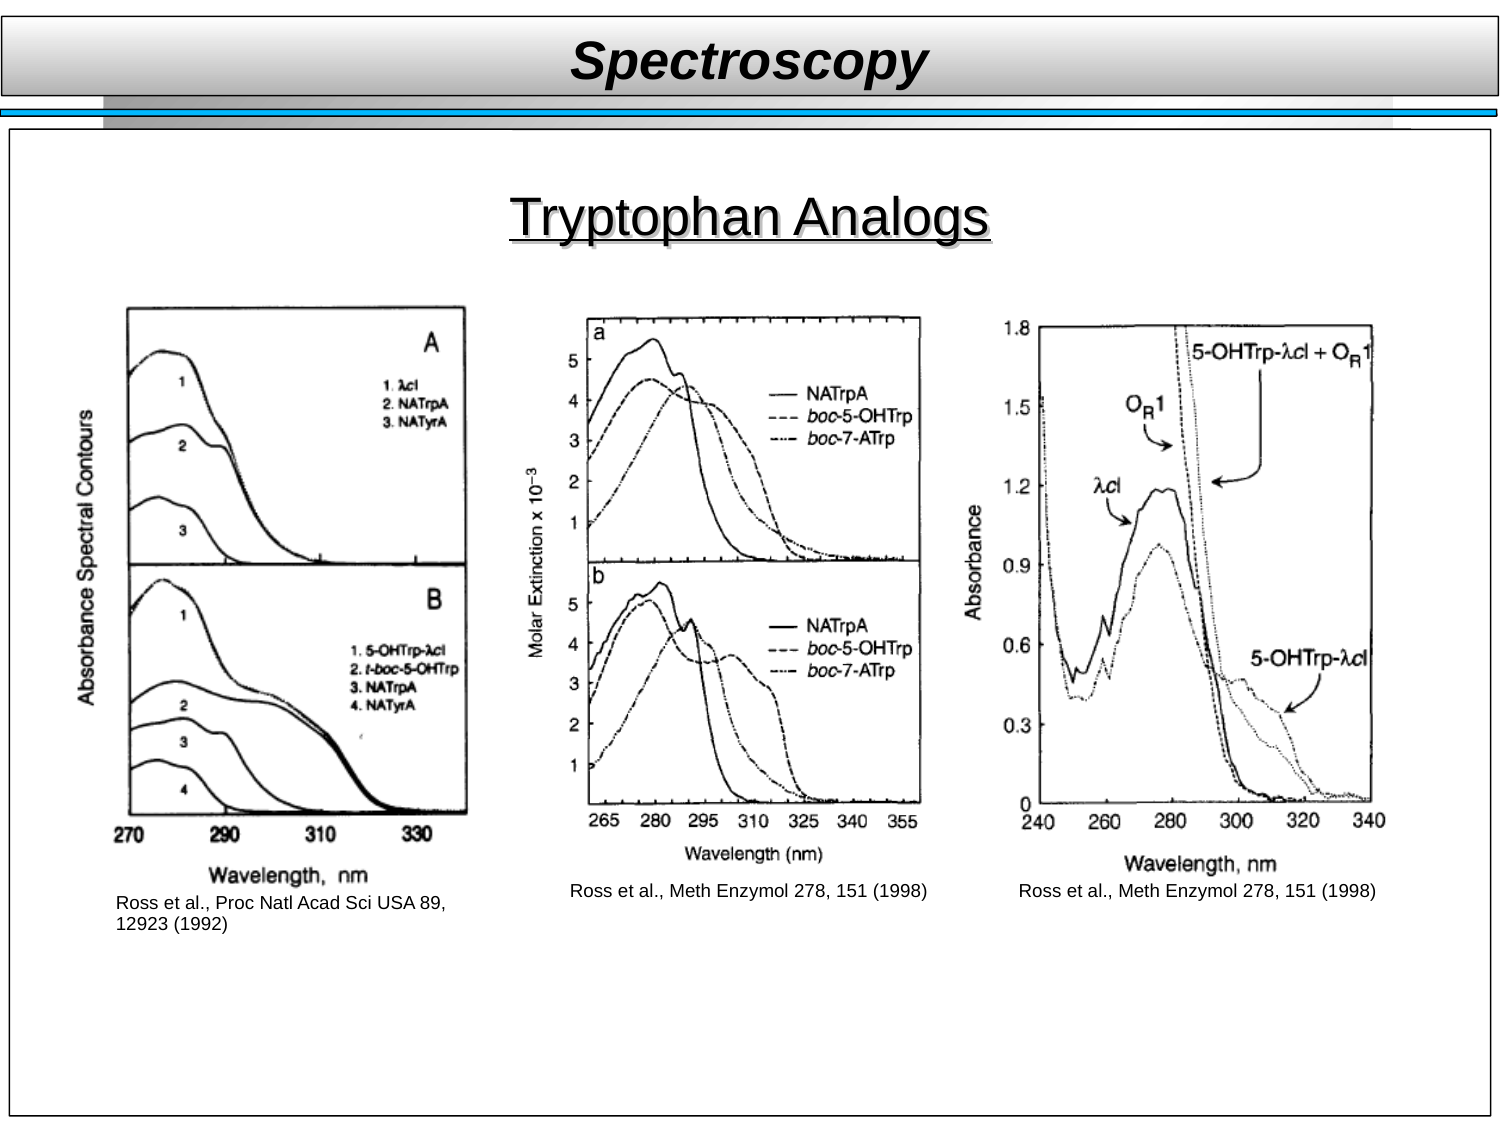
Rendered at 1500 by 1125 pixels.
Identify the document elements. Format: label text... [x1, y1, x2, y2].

title Tryptophan Analogs [112, 120, 1388, 308]
text_box Ross et al., Meth Enzymol 278, 151 (1998) [555, 873, 946, 931]
text_box Ross et al., Meth Enzymol 278, 151 (1998) [1003, 873, 1394, 931]
picture [522, 308, 936, 871]
text_box Ross et al., Proc Natl Acad Sci USA 89, 12923 (1992) [101, 885, 469, 942]
text_box Spectroscopy [1, 16, 1499, 96]
text_box [9, 129, 1491, 1116]
text_box [0, 109, 1497, 117]
picture [65, 299, 481, 901]
picture [951, 319, 1402, 882]
